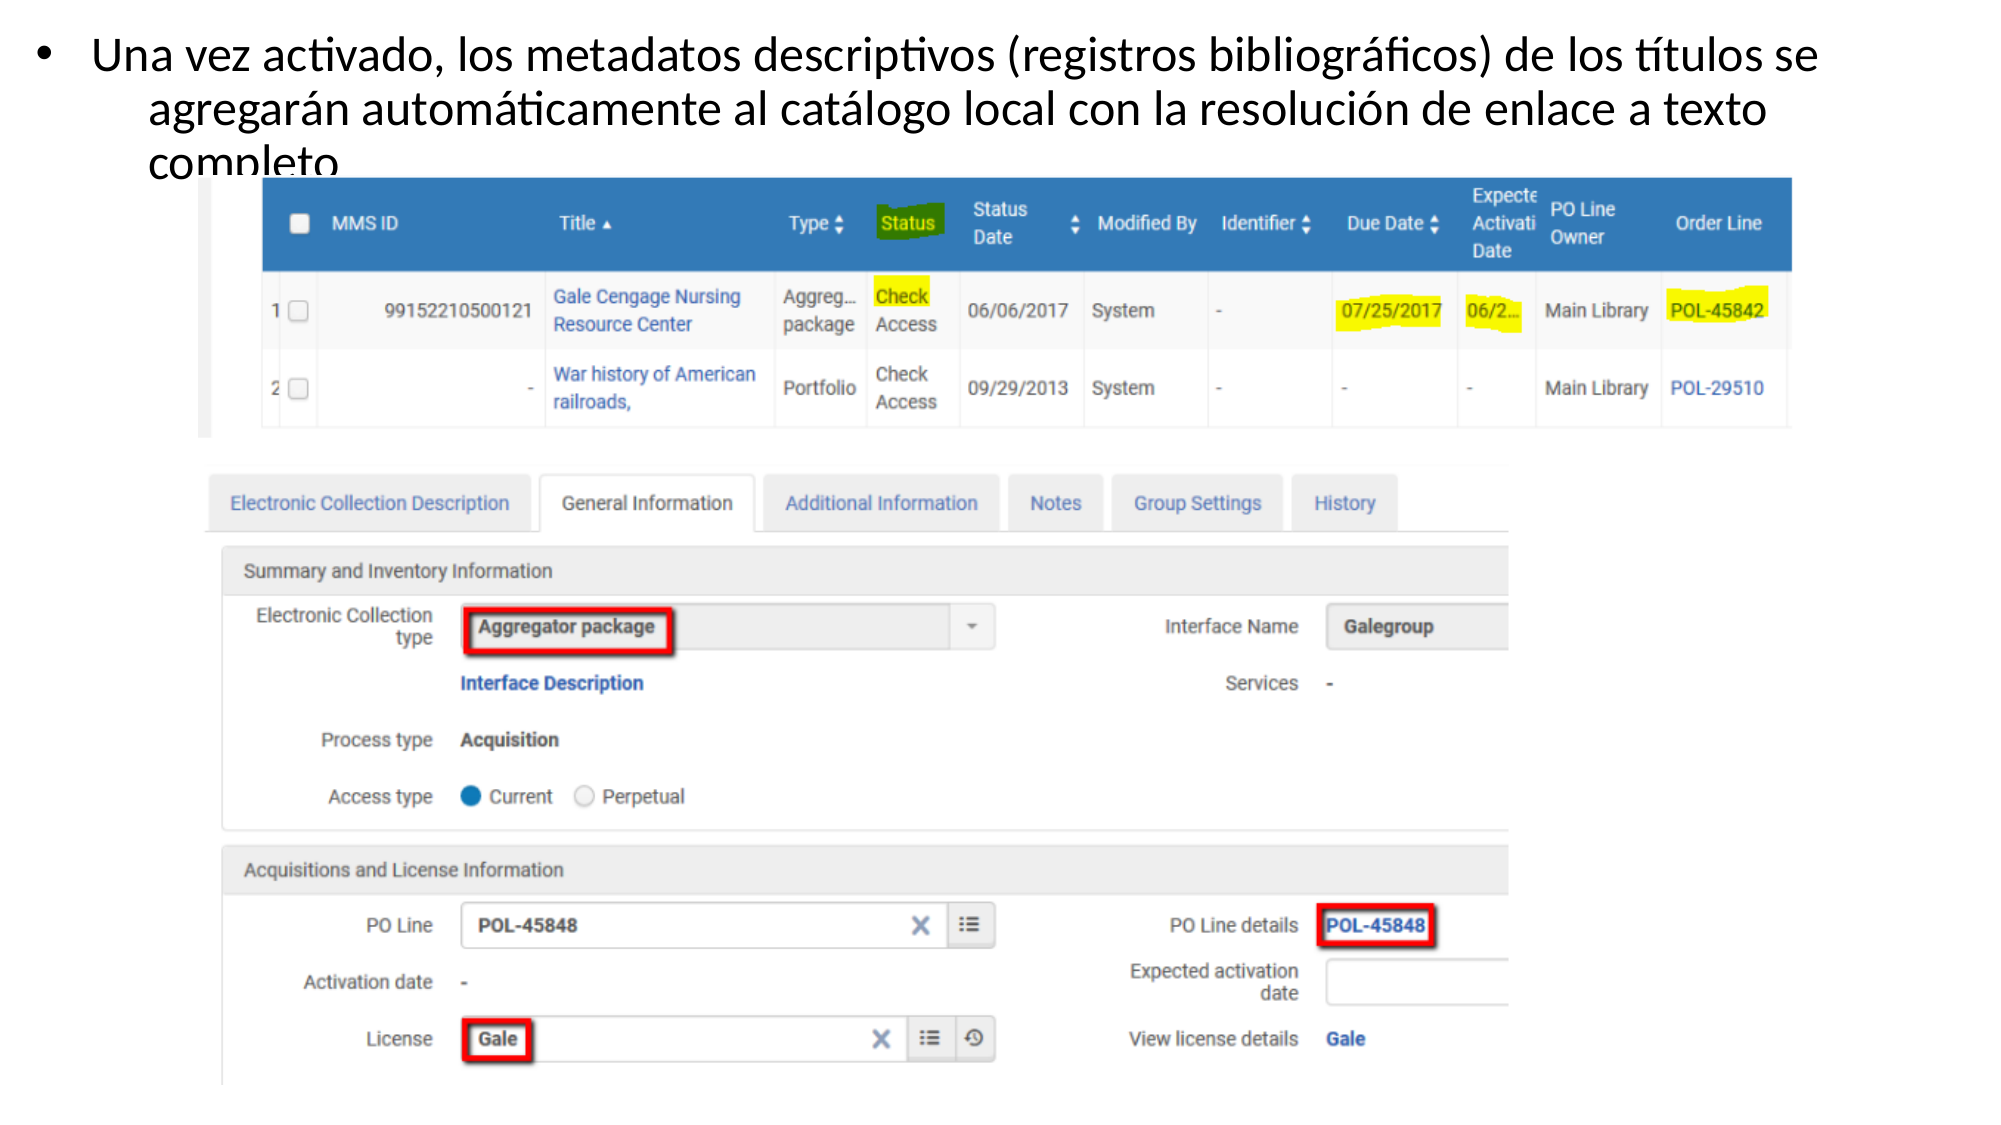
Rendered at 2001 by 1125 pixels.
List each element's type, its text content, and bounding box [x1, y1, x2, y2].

picture [198, 175, 1804, 1085]
title Una vez activado, los metadatos descriptivos (registros bibliográficos) de los títulos se agregarán automáticamente al catálogo local con la resolución de enlace a texto completo [20, 20, 1981, 148]
